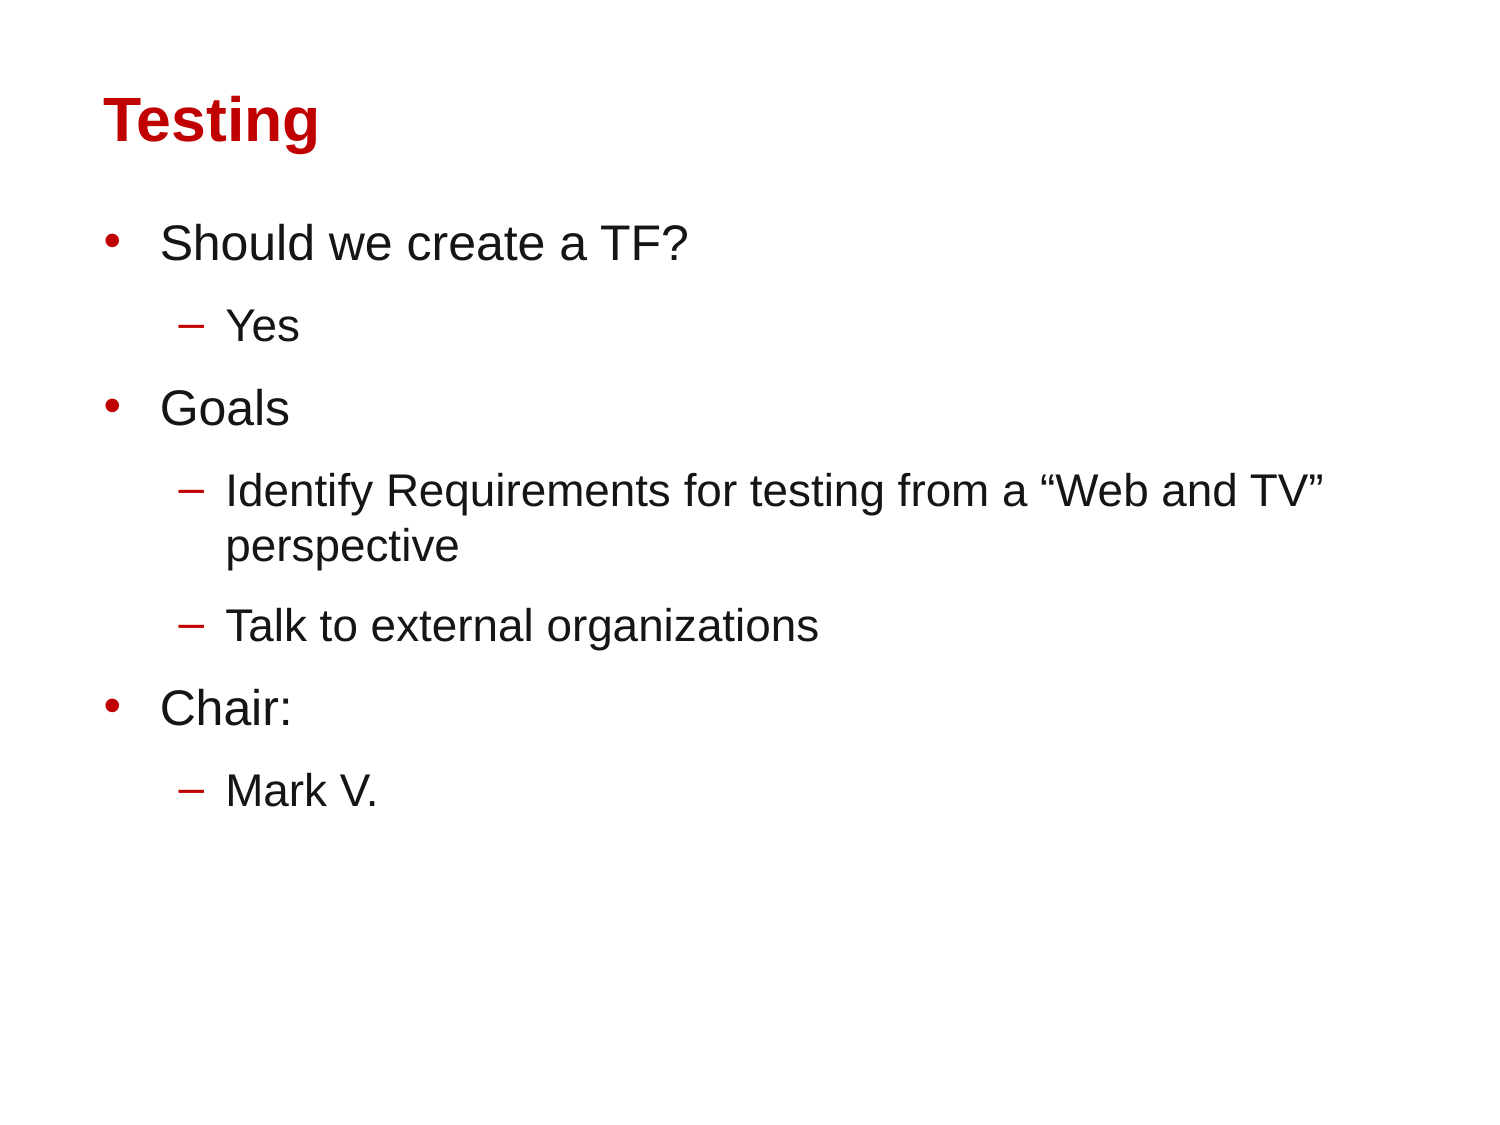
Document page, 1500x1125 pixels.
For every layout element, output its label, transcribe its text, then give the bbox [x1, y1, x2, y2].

title Testing [88, 70, 1412, 162]
list Should we create a TF? Yes Goals Identify Requirements for testing from a “Web and TV” perspective Talk to external organizations Chair: Mark V. [88, 203, 1412, 871]
